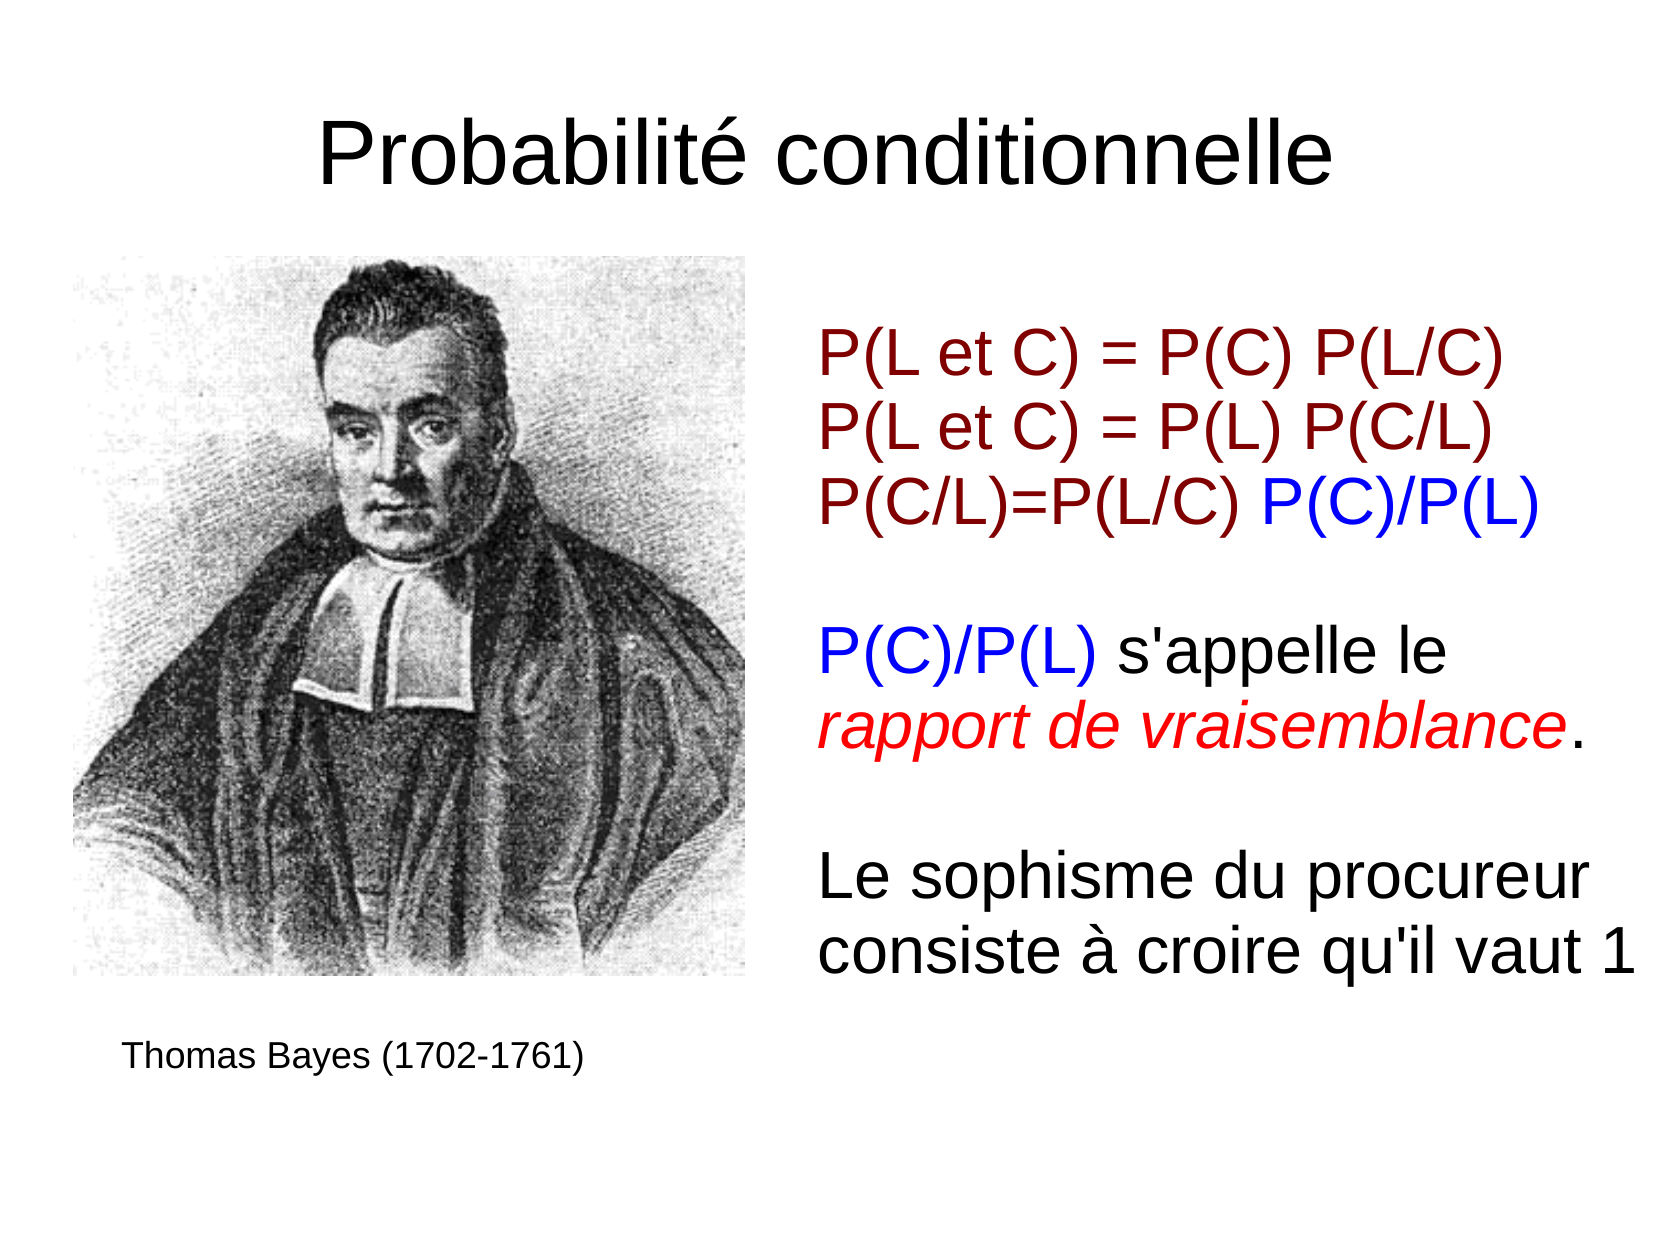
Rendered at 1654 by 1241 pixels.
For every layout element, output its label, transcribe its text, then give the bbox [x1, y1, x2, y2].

text_box P(L et C) = P(C) P(L/C) P(L et C) = P(L) P(C/L) P(C/L)=P(L/C) P(C)/P(L) P(C)/P(L) s'appelle le rapport de vraisemblance. Le sophisme du procureur consiste à croire qu'il vaut 1 [803, 307, 1654, 995]
text_box Thomas Bayes (1702-1761) [106, 1027, 600, 1085]
picture [73, 256, 745, 976]
title Probabilité conditionnelle [82, 49, 1571, 257]
